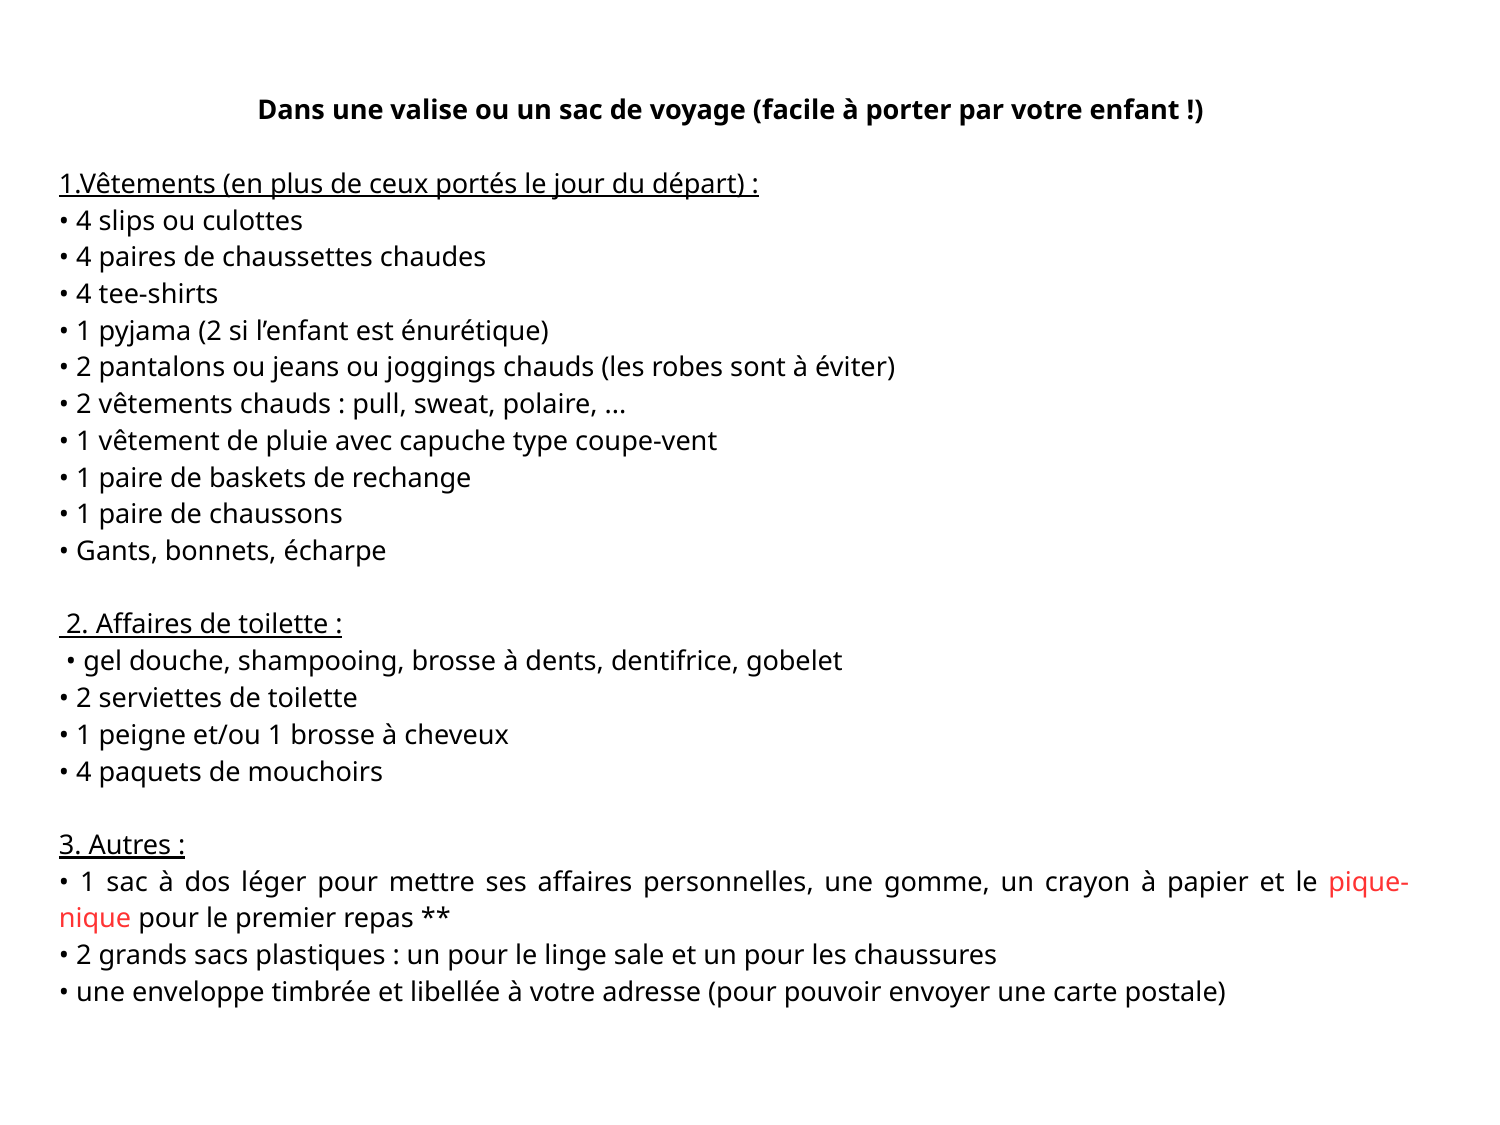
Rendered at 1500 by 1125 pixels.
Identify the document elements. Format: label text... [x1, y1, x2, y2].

subtitle Dans une valise ou un sac de voyage (facile à porter par votre enfant !) 1.Vêtements (en plus de ceux portés le jour du départ) : • 4 slips ou culottes • 4 paires de chaussettes chaudes • 4 tee-shirts • 1 pyjama (2 si l’enfant est énurétique) • 2 pantalons ou jeans ou joggings chauds (les robes sont à éviter) • 2 vêtements chauds : pull, sweat, polaire, ... • 1 vêtement de pluie avec capuche type coupe-vent • 1 paire de baskets de rechange • 1 paire de chaussons • Gants, bonnets, écharpe 2. Affaires de toilette : • gel douche, shampooing, brosse à dents, dentifrice, gobelet • 2 serviettes de toilette • 1 peigne et/ou 1 brosse à cheveux • 4 paquets de mouchoirs 3. Autres : • 1 sac à dos léger pour mettre ses affaires personnelles, une gomme, un crayon à papier et le pique-nique pour le premier repas ** • 2 grands sacs plastiques : un pour le linge sale et un pour les chaussures • une enveloppe timbrée et libellée à votre adresse (pour pouvoir envoyer une carte postale) [59, 0, 1409, 1101]
